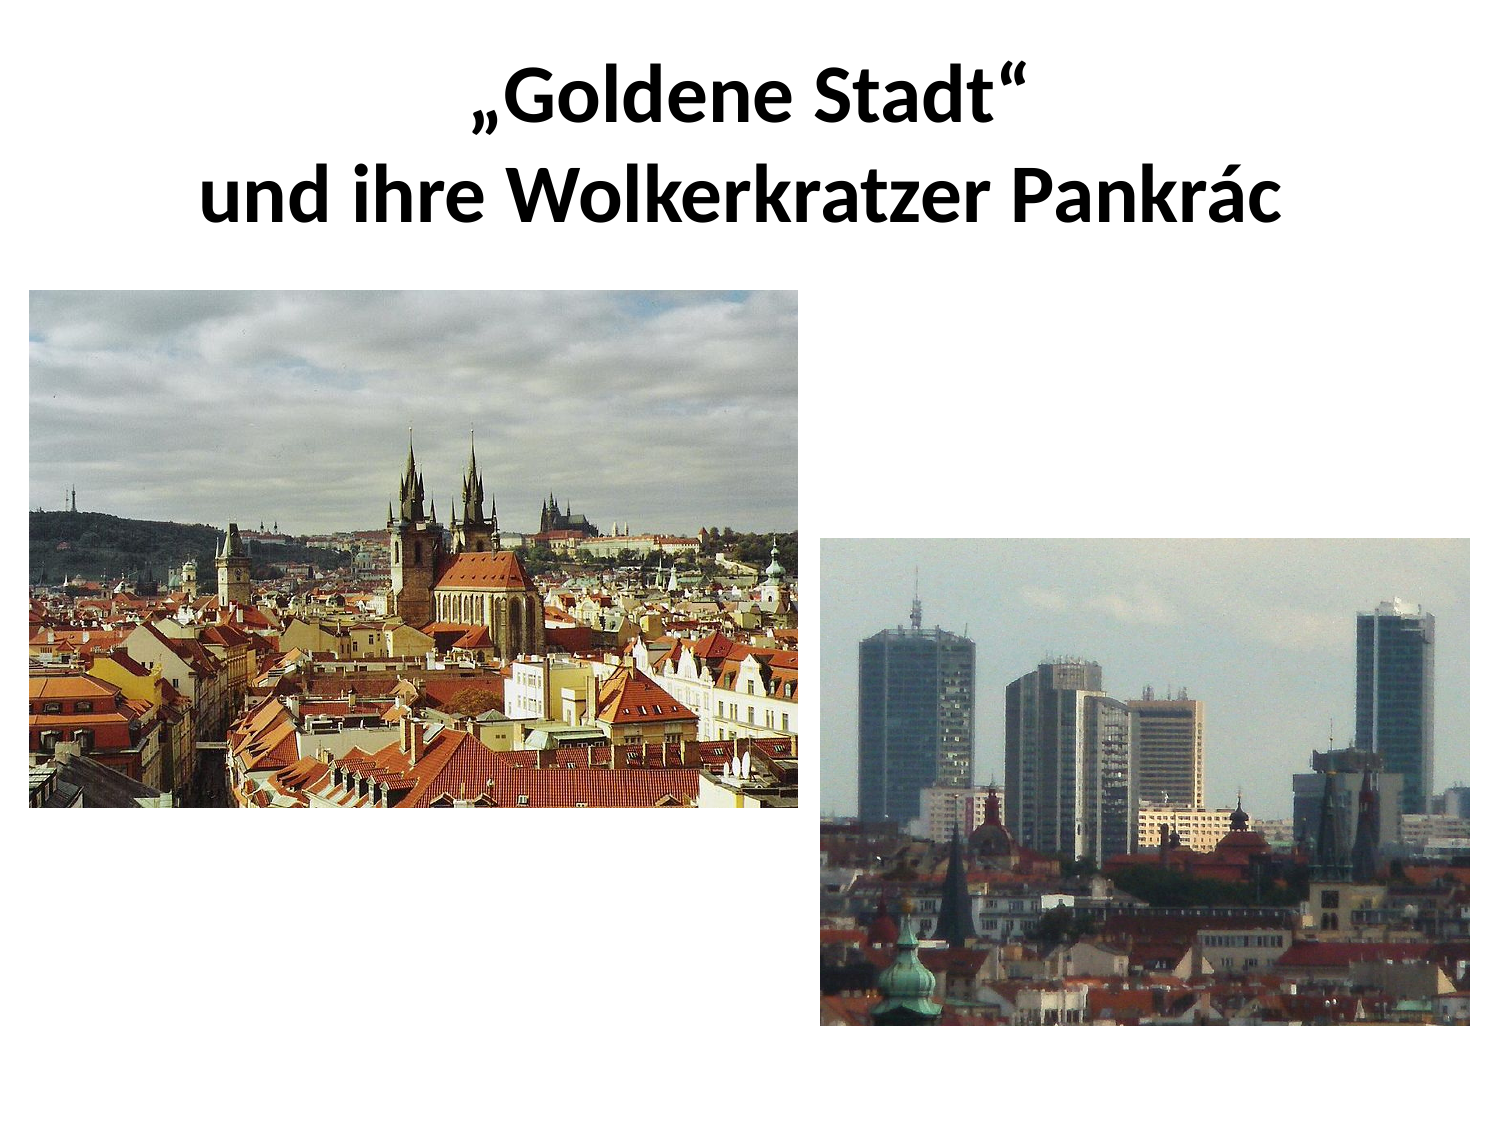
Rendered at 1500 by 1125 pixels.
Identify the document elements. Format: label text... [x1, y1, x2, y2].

title „Goldene Stadt“ und ihre Wolkerkratzer Pankrác [75, 31, 1426, 247]
picture [29, 290, 798, 808]
picture [820, 538, 1470, 1026]
